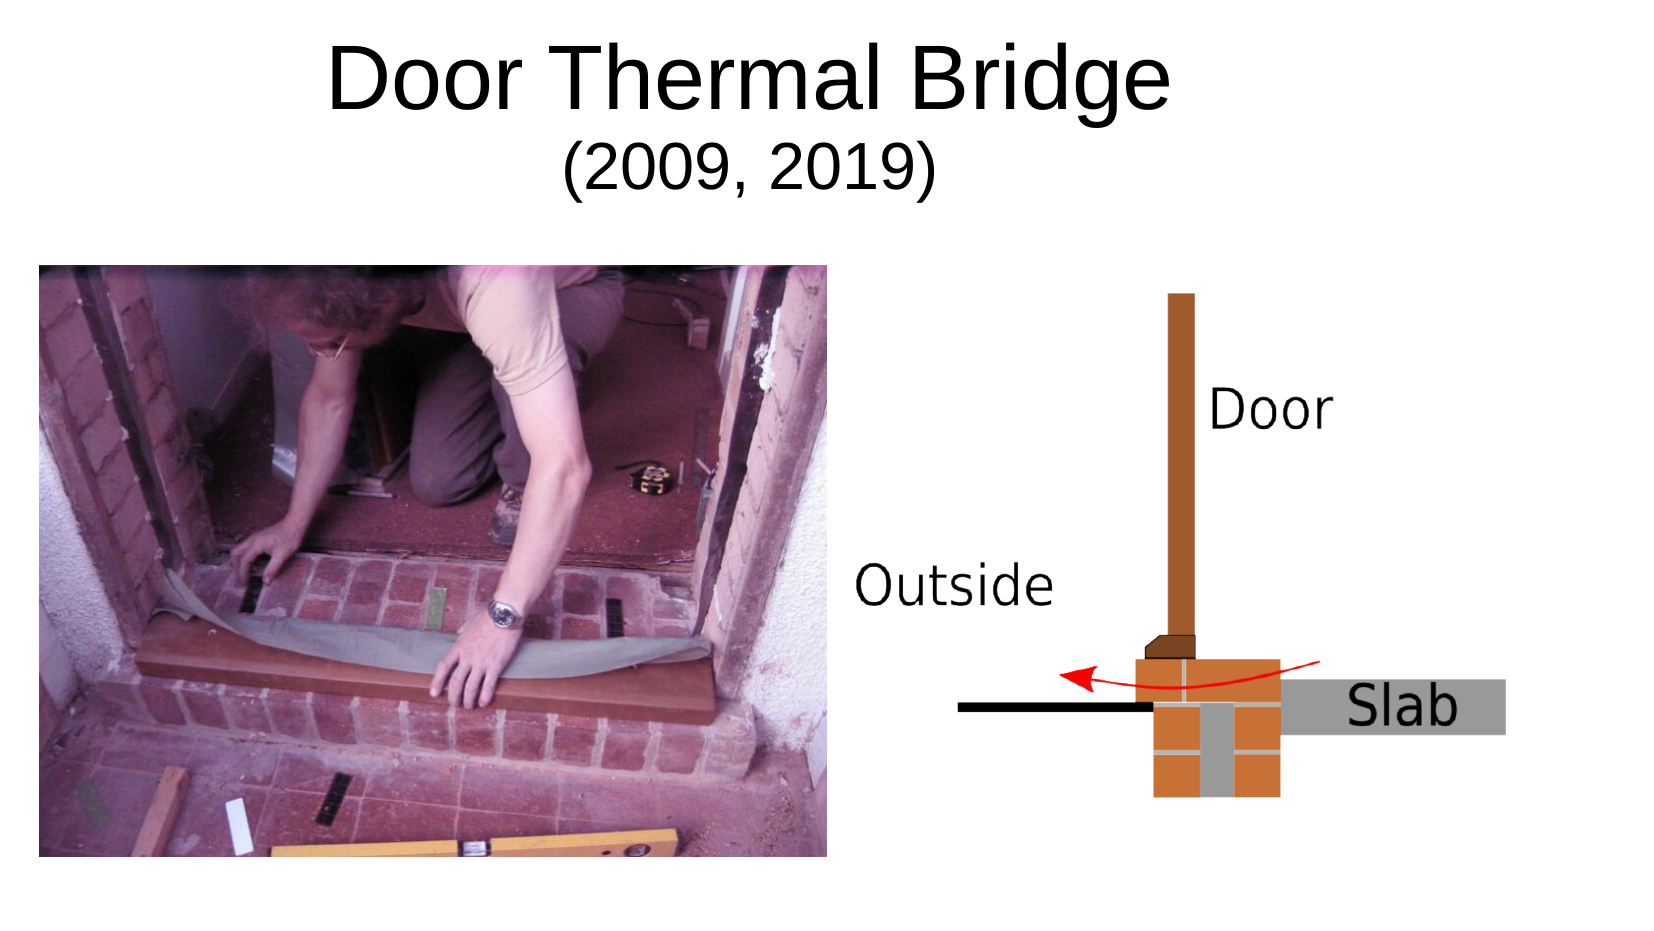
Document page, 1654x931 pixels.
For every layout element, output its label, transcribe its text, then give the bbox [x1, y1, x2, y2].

title Door Thermal Bridge (2009, 2019) [230, 26, 1270, 204]
picture [856, 293, 1506, 798]
picture [39, 265, 827, 857]
